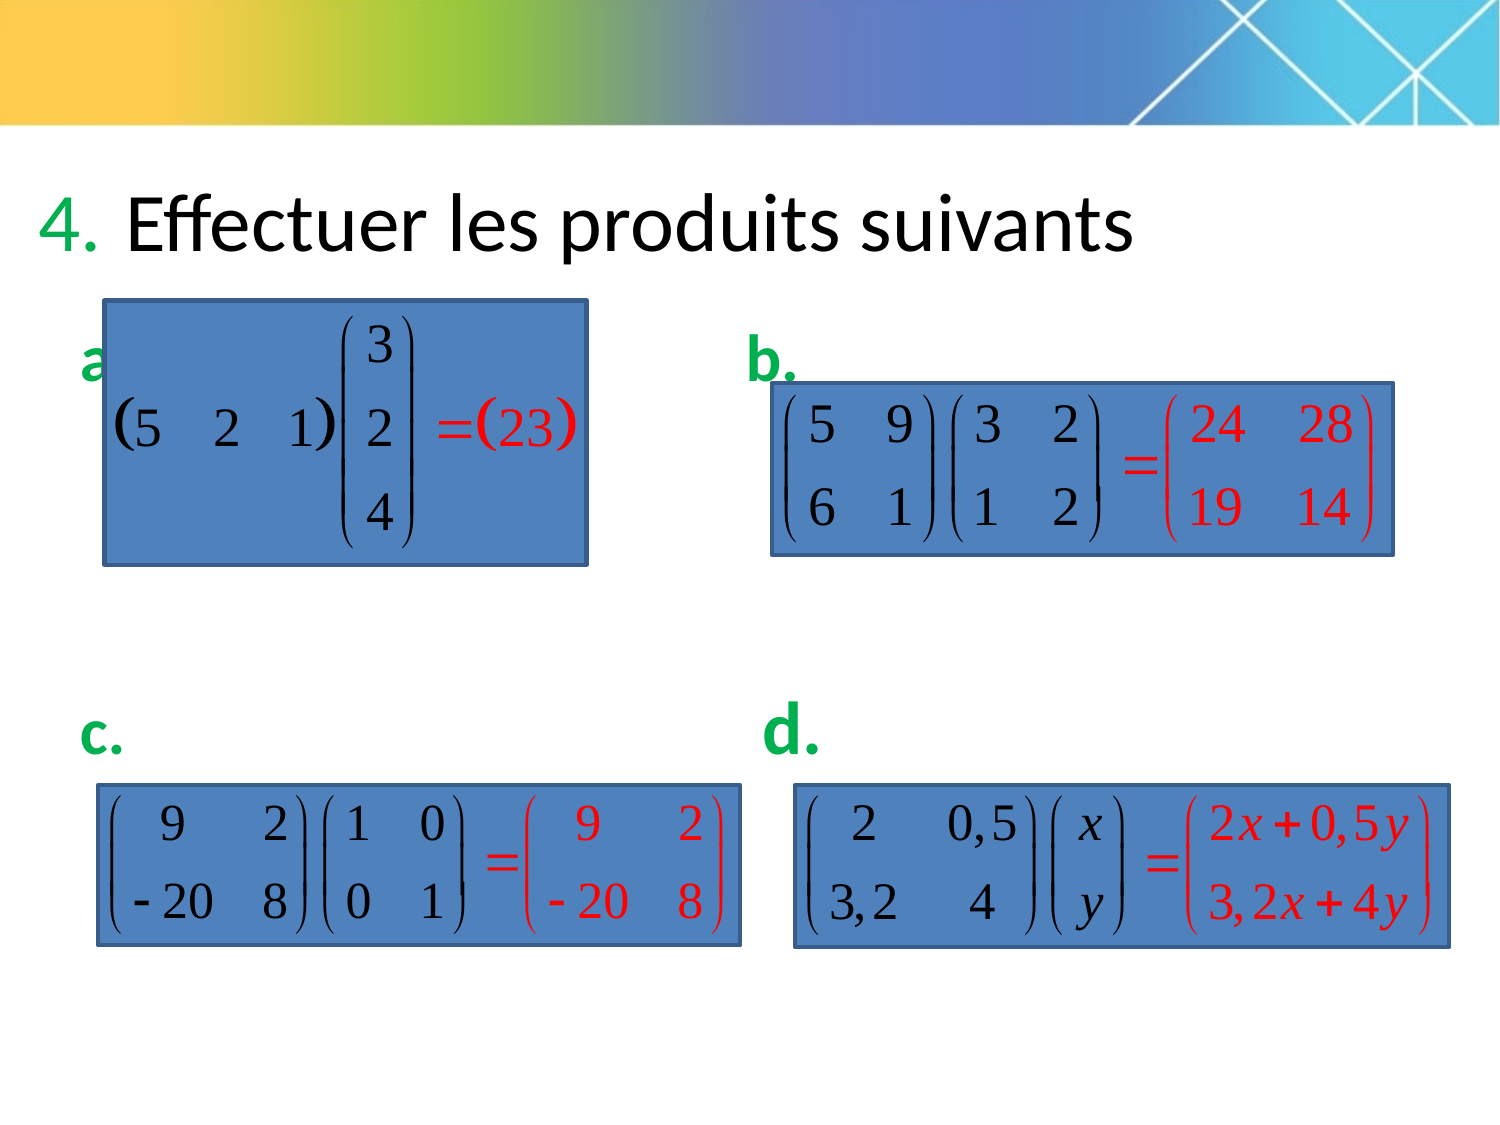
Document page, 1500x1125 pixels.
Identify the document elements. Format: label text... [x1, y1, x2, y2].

chart [100, 786, 739, 944]
text_box a. b. c. d. [64, 312, 1460, 1040]
chart [797, 786, 1447, 946]
text_box Effectuer les produits suivants [23, 125, 1500, 312]
chart [106, 302, 585, 563]
chart [773, 385, 1391, 553]
